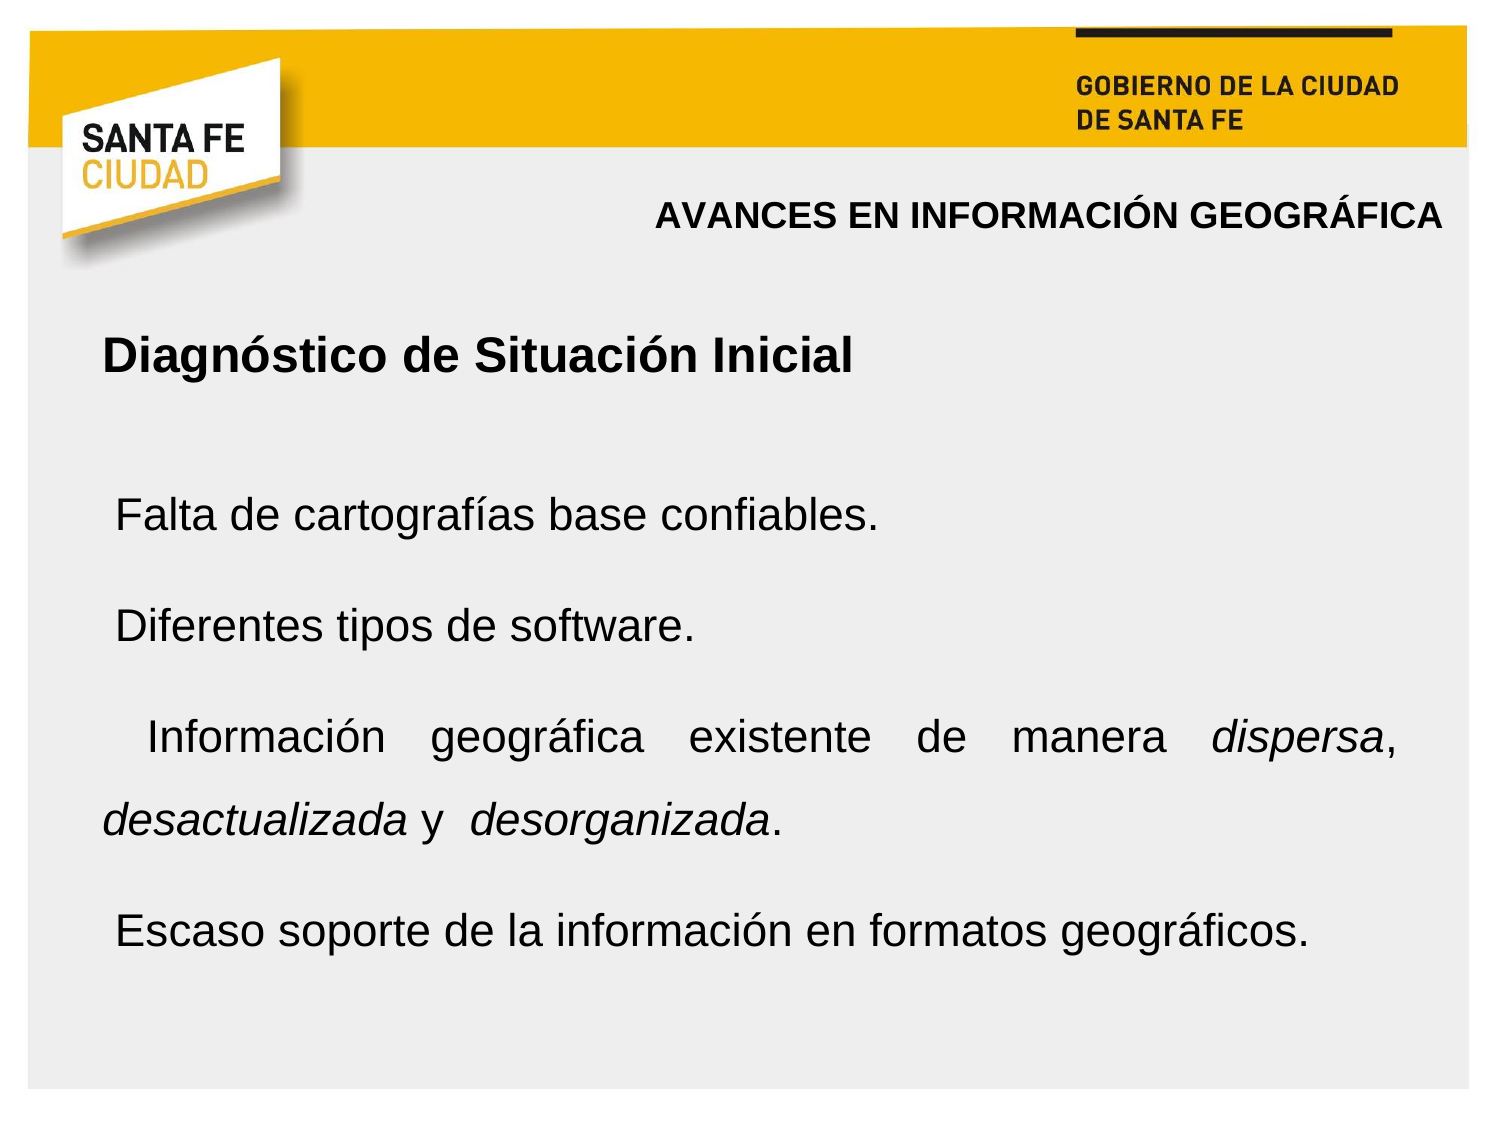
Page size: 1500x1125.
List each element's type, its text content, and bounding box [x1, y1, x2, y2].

text_box Diagnóstico de Situación Inicial [87, 314, 1163, 390]
text_box AVANCES EN INFORMACIÓN GEOGRÁFICA [537, 183, 1459, 244]
text_box Falta de cartografías base confiables. Diferentes tipos de software. Información geográfica existente de manera dispersa, desactualizada y desorganizada. Escaso soporte de la información en formatos geográficos. [87, 449, 1413, 964]
picture [0, 1, 1500, 1124]
